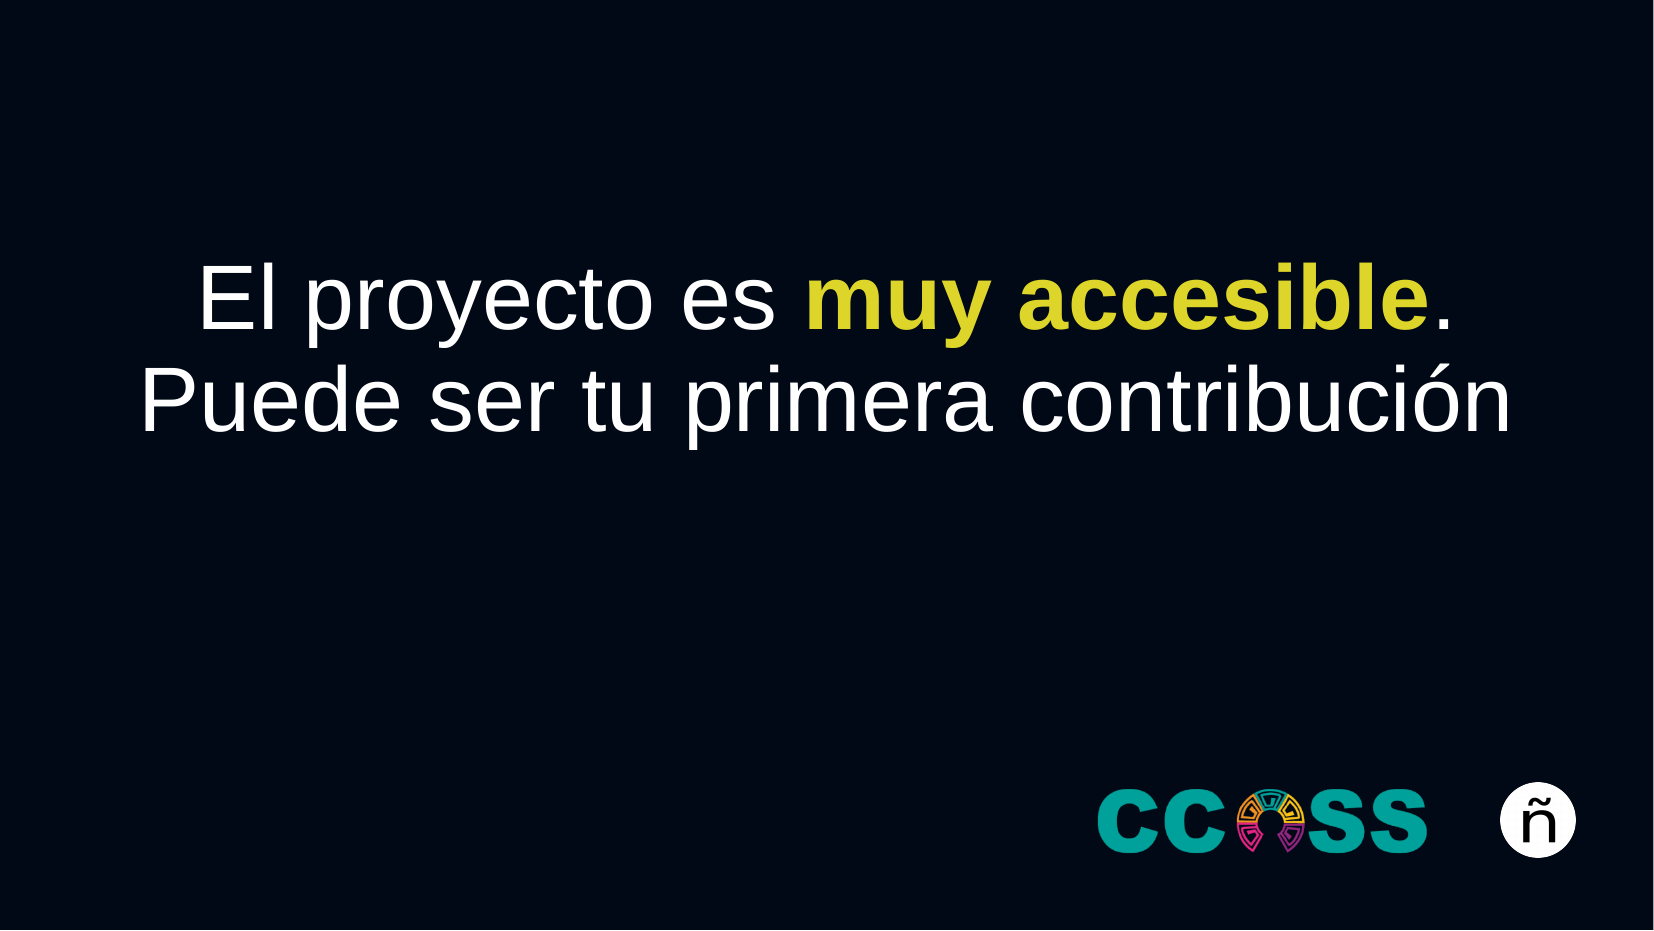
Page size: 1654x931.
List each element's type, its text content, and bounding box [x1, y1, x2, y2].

title El proyecto es muy accesible. Puede ser tu primera contribución [82, 195, 1571, 503]
picture [1090, 780, 1436, 861]
picture [1500, 782, 1576, 858]
